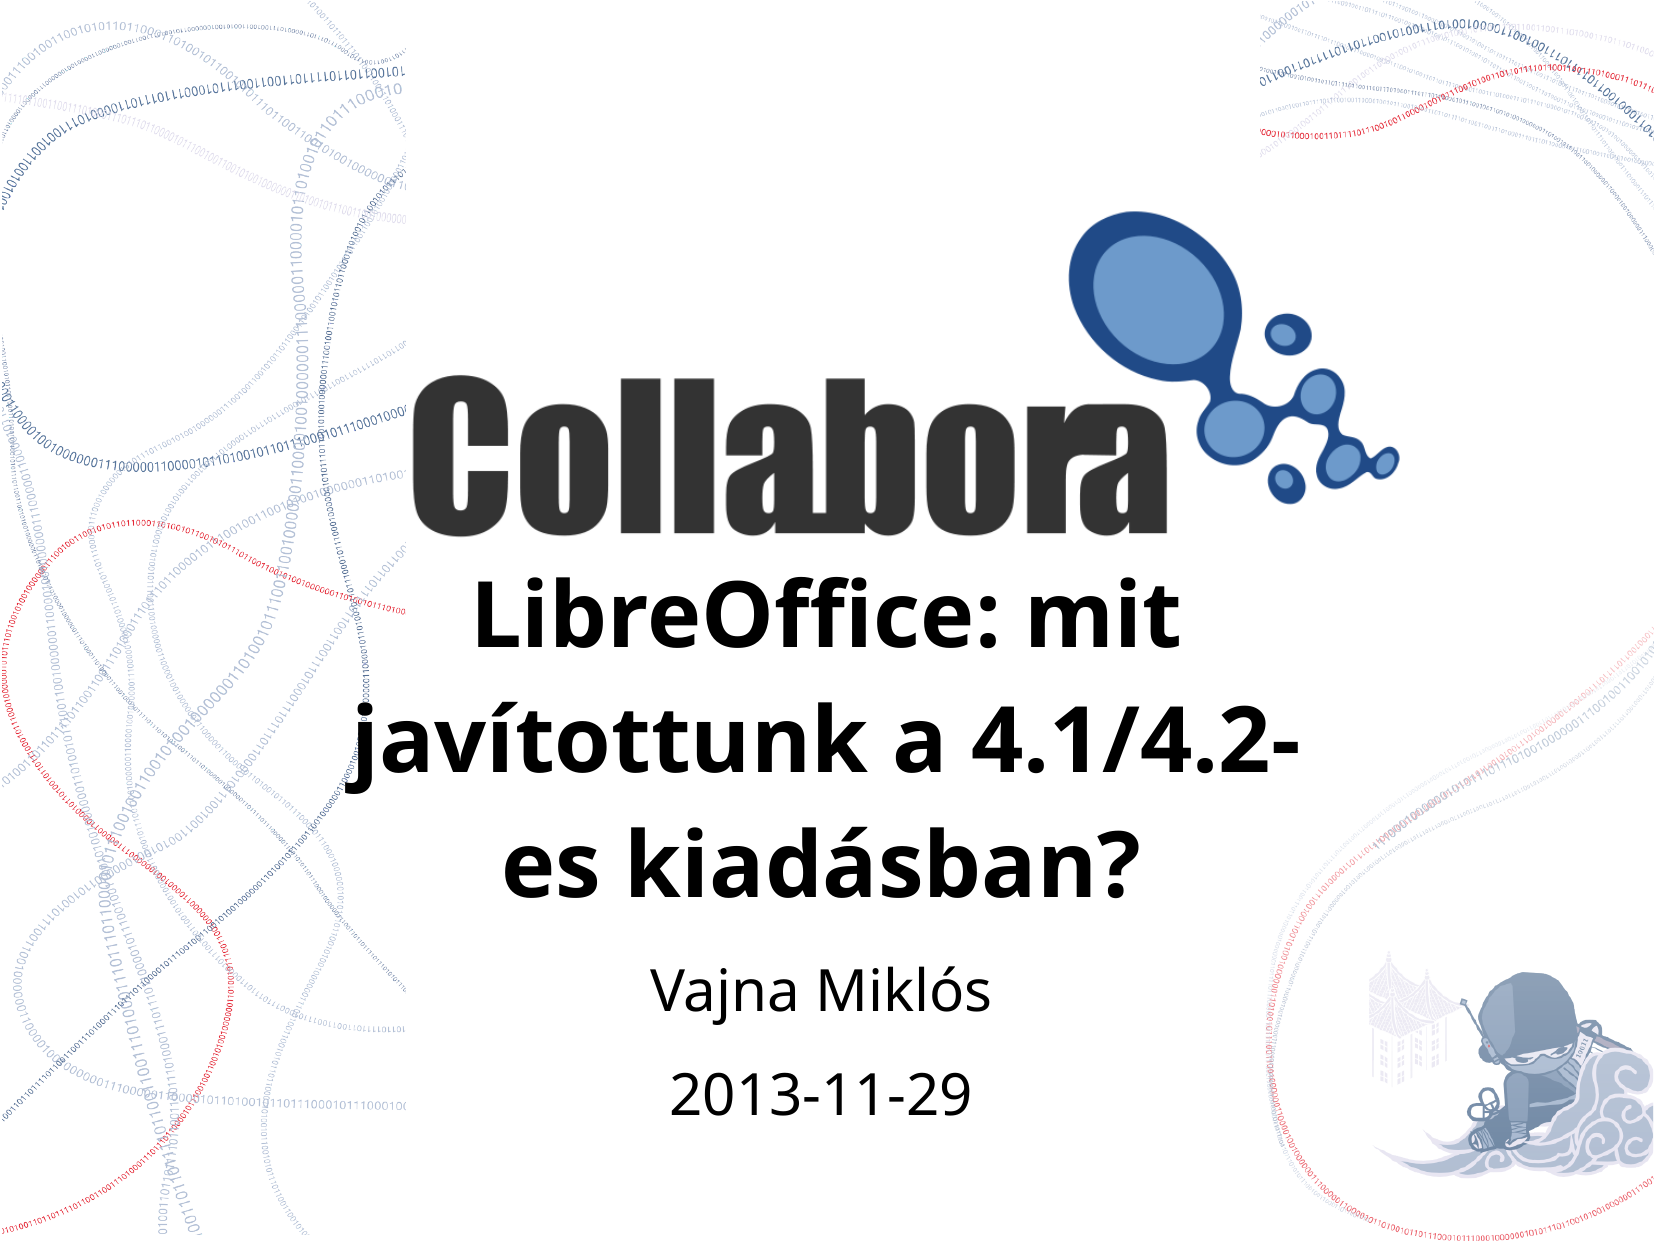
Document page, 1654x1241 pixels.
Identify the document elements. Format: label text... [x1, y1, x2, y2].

picture [2, 1, 406, 1235]
text_box LibreOffice: mit javítottunk a 4.1/4.2-es kiadásban? Vajna Miklós 2013-11-29 [334, 542, 1319, 1210]
picture [407, 1, 1654, 543]
